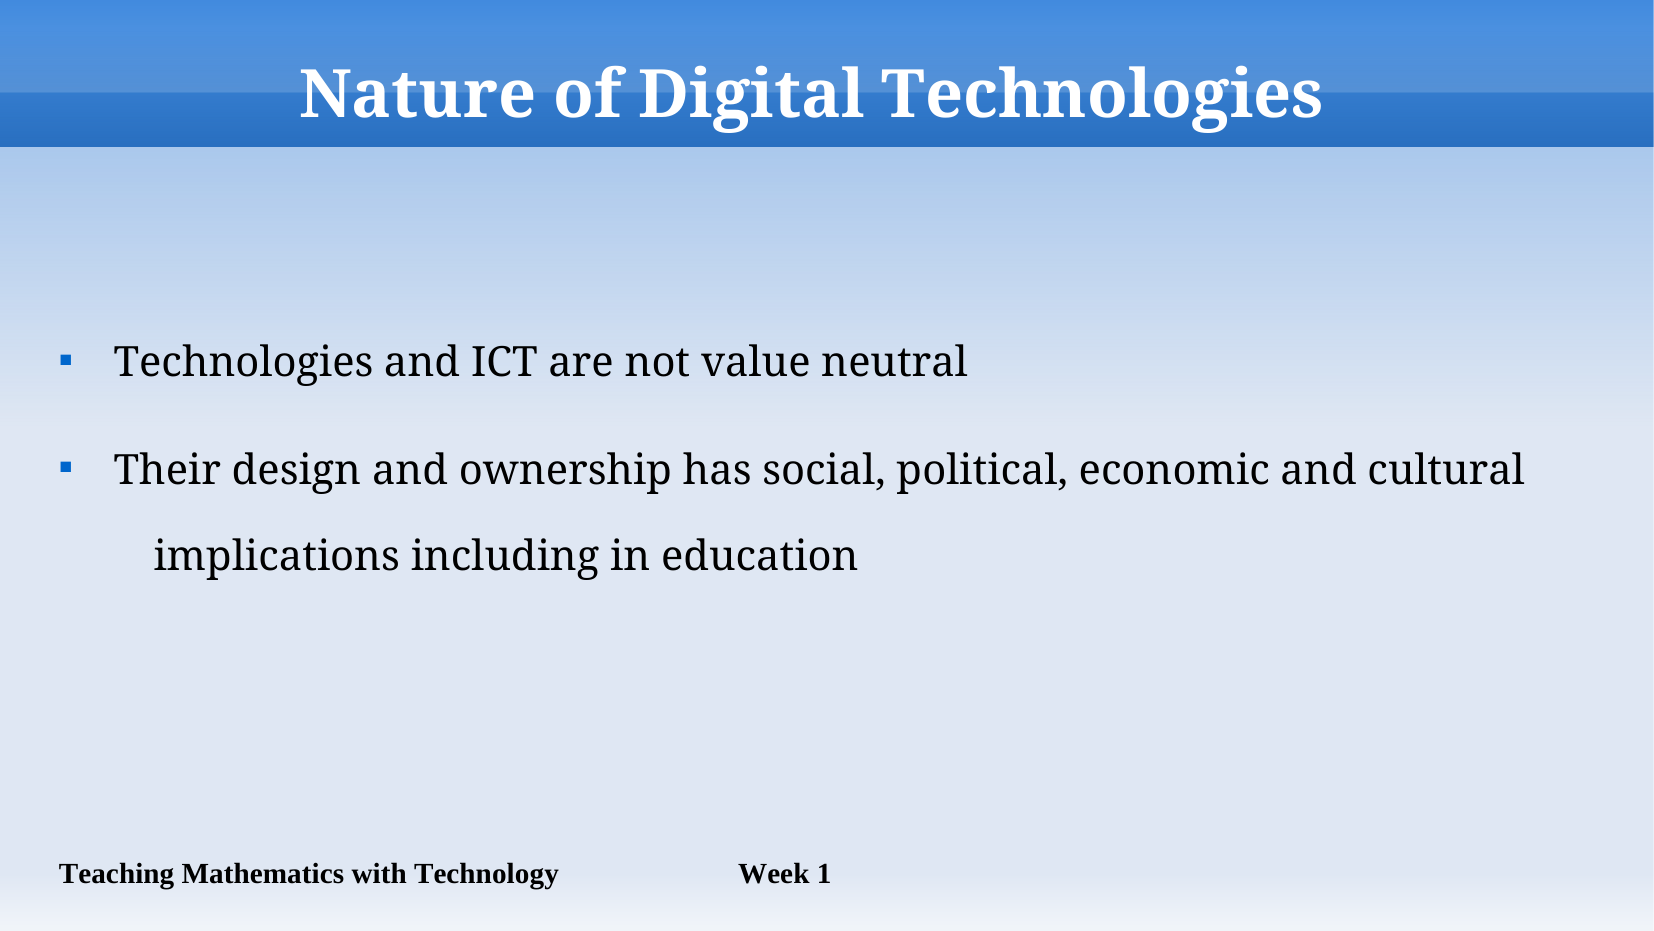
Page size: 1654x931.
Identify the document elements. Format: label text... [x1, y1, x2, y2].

title Nature of Digital Technologies [76, 50, 1565, 133]
list Technologies and ICT are not value neutral Their design and ownership has social, political, economic and cultural implications including in education [29, 177, 1636, 709]
picture [0, 0, 1654, 931]
